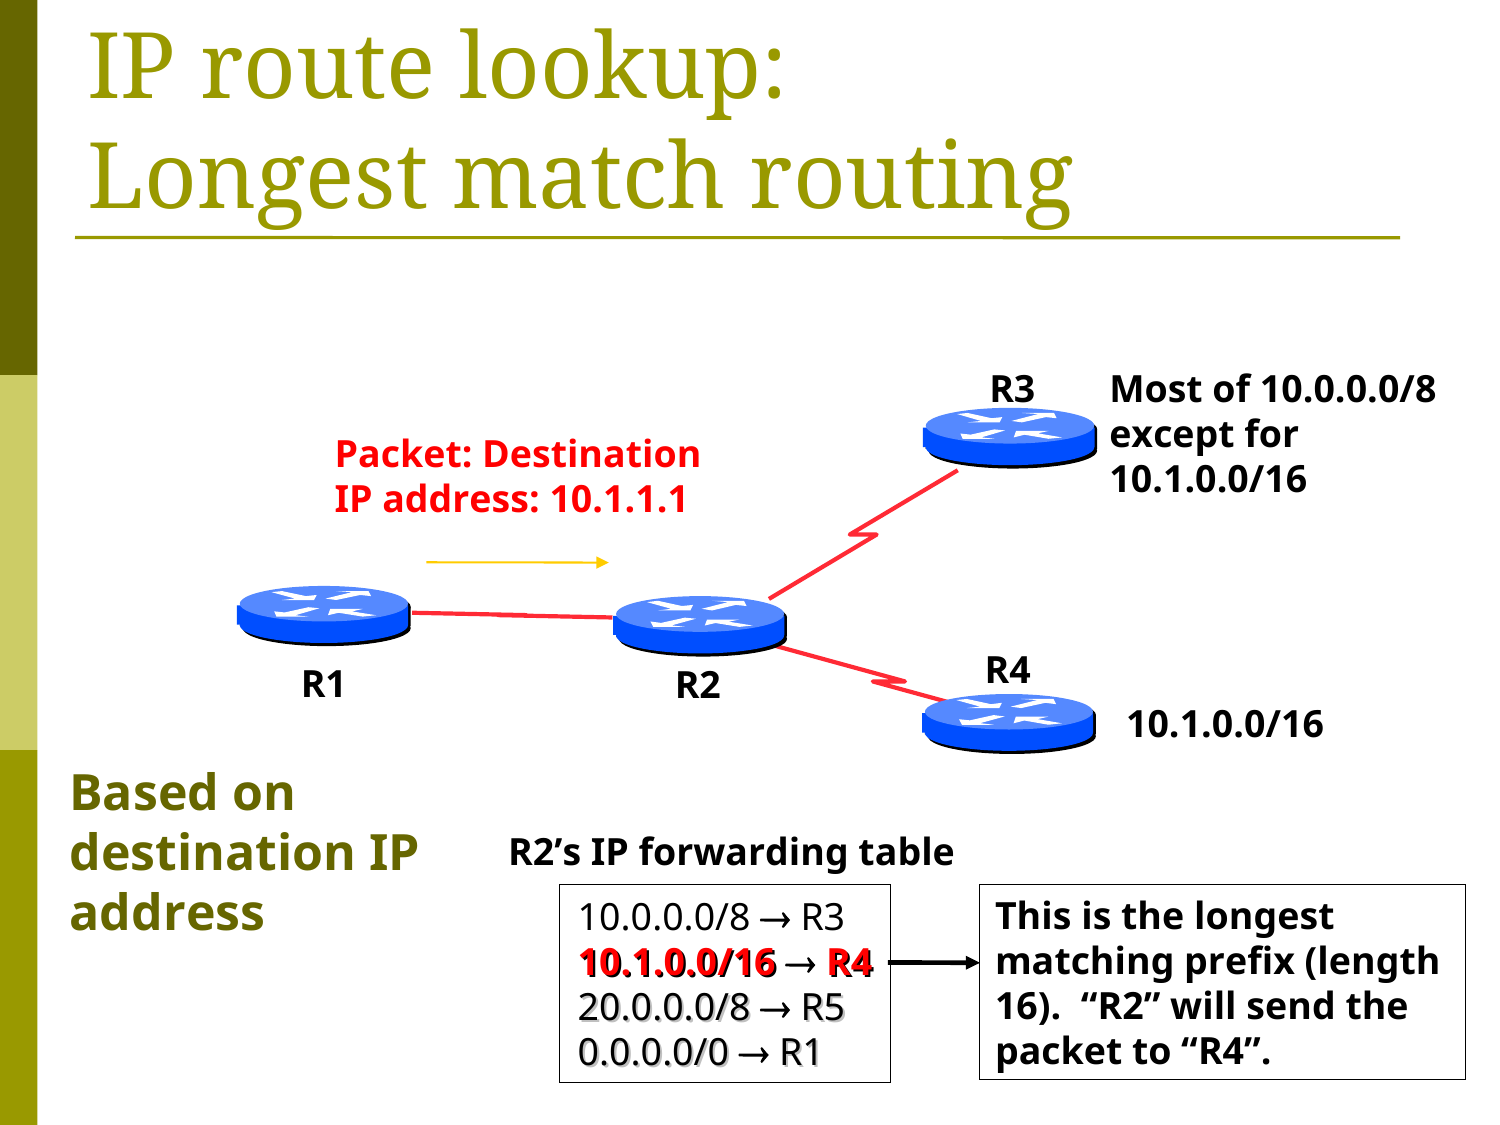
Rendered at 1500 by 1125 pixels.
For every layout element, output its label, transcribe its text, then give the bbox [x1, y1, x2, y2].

text_box Most of 10.0.0.0/8 except for 10.1.0.0/16 [1093, 357, 1497, 509]
text_box 10.1.0.0/16 [1110, 692, 1341, 753]
title IP route lookup: Longest match routing [75, 0, 1394, 233]
text_box R2’s IP forwarding table [489, 818, 974, 882]
text_box [613, 596, 788, 656]
text_box R3 [973, 357, 1052, 410]
text_box R2 [659, 653, 737, 714]
text_box [922, 407, 1093, 469]
text_box [236, 585, 411, 647]
text_box [922, 695, 1096, 754]
text_box R1 [283, 651, 365, 715]
text_box This is the longest matching prefix (length 16). “R2” will send the packet to “R4”. [979, 884, 1466, 1080]
text_box Packet: Destination IP address: 10.1.1.1 [316, 421, 720, 530]
text_box Based on destination IP address [51, 751, 475, 950]
text_box R4 [969, 638, 1047, 699]
text_box 10.0.0.0/8  R3 10.1.0.0/16  R4 20.0.0.0/8  R5 0.0.0.0/0  R1 [559, 884, 891, 1083]
